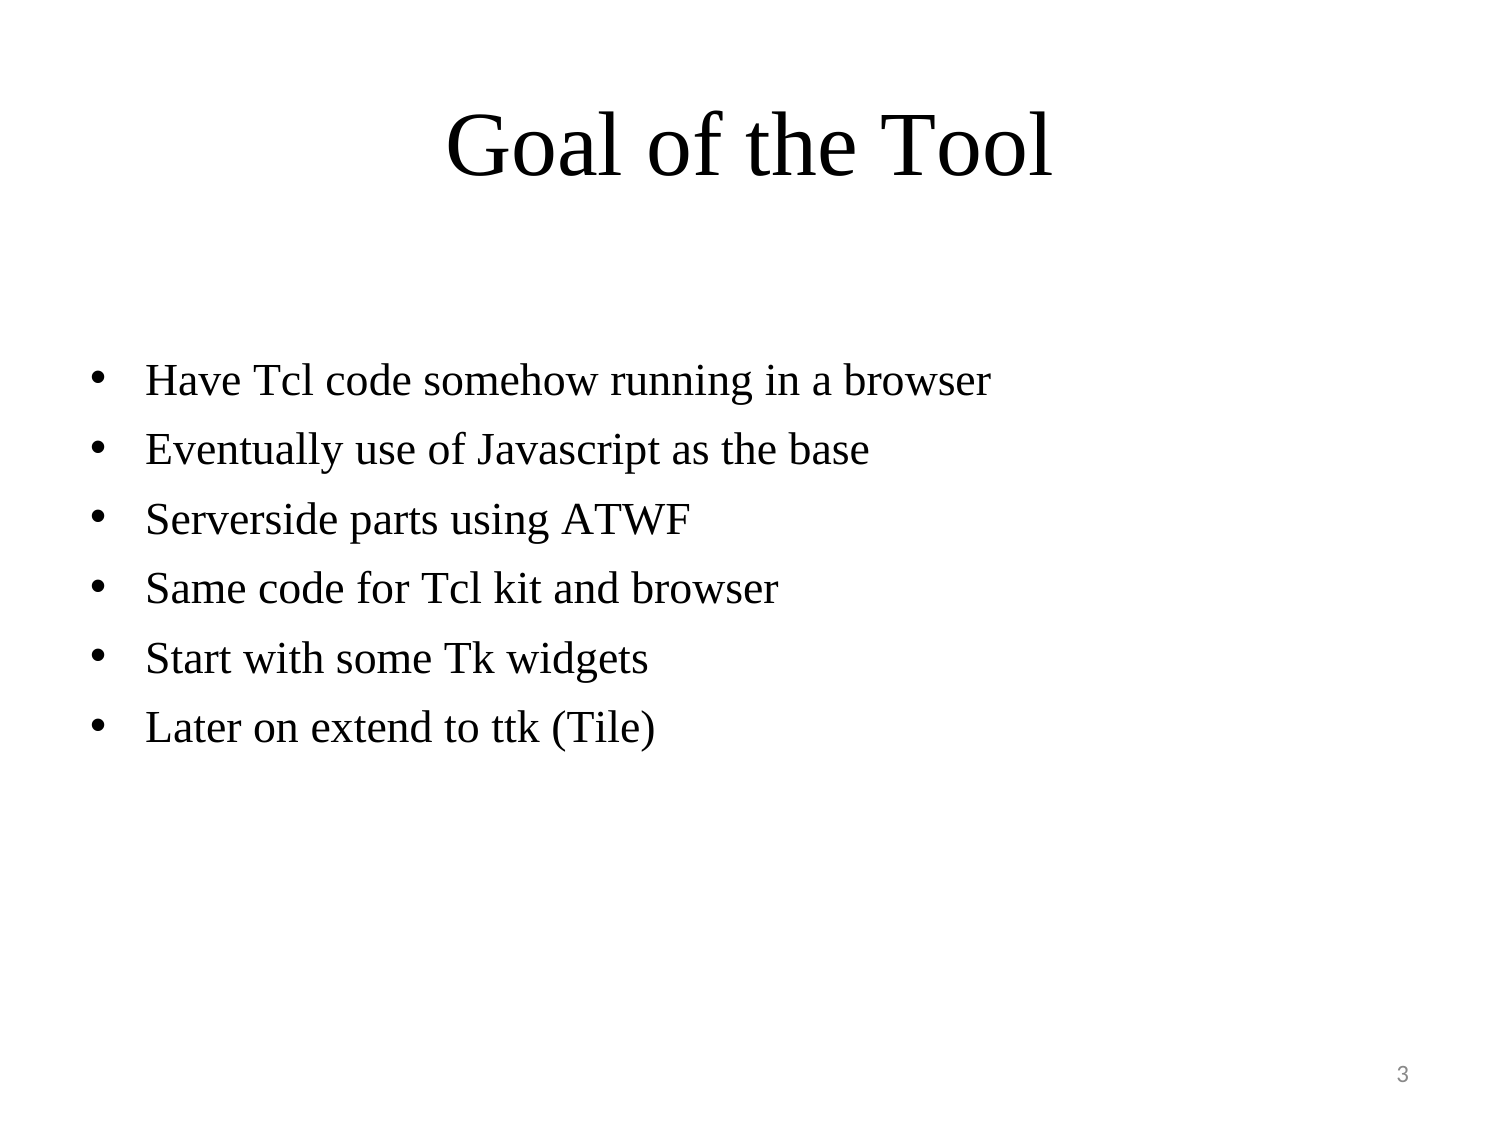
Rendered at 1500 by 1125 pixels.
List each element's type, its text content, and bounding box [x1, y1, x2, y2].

text_box Goal of the Tool [75, 45, 1426, 233]
text_box Have Tcl code somehow running in a browser Eventually use of Javascript as the base Serverside parts using ATWF Same code for Tcl kit and browser Start with some Tk widgets Later on extend to ttk (Tile) [75, 262, 1426, 1005]
